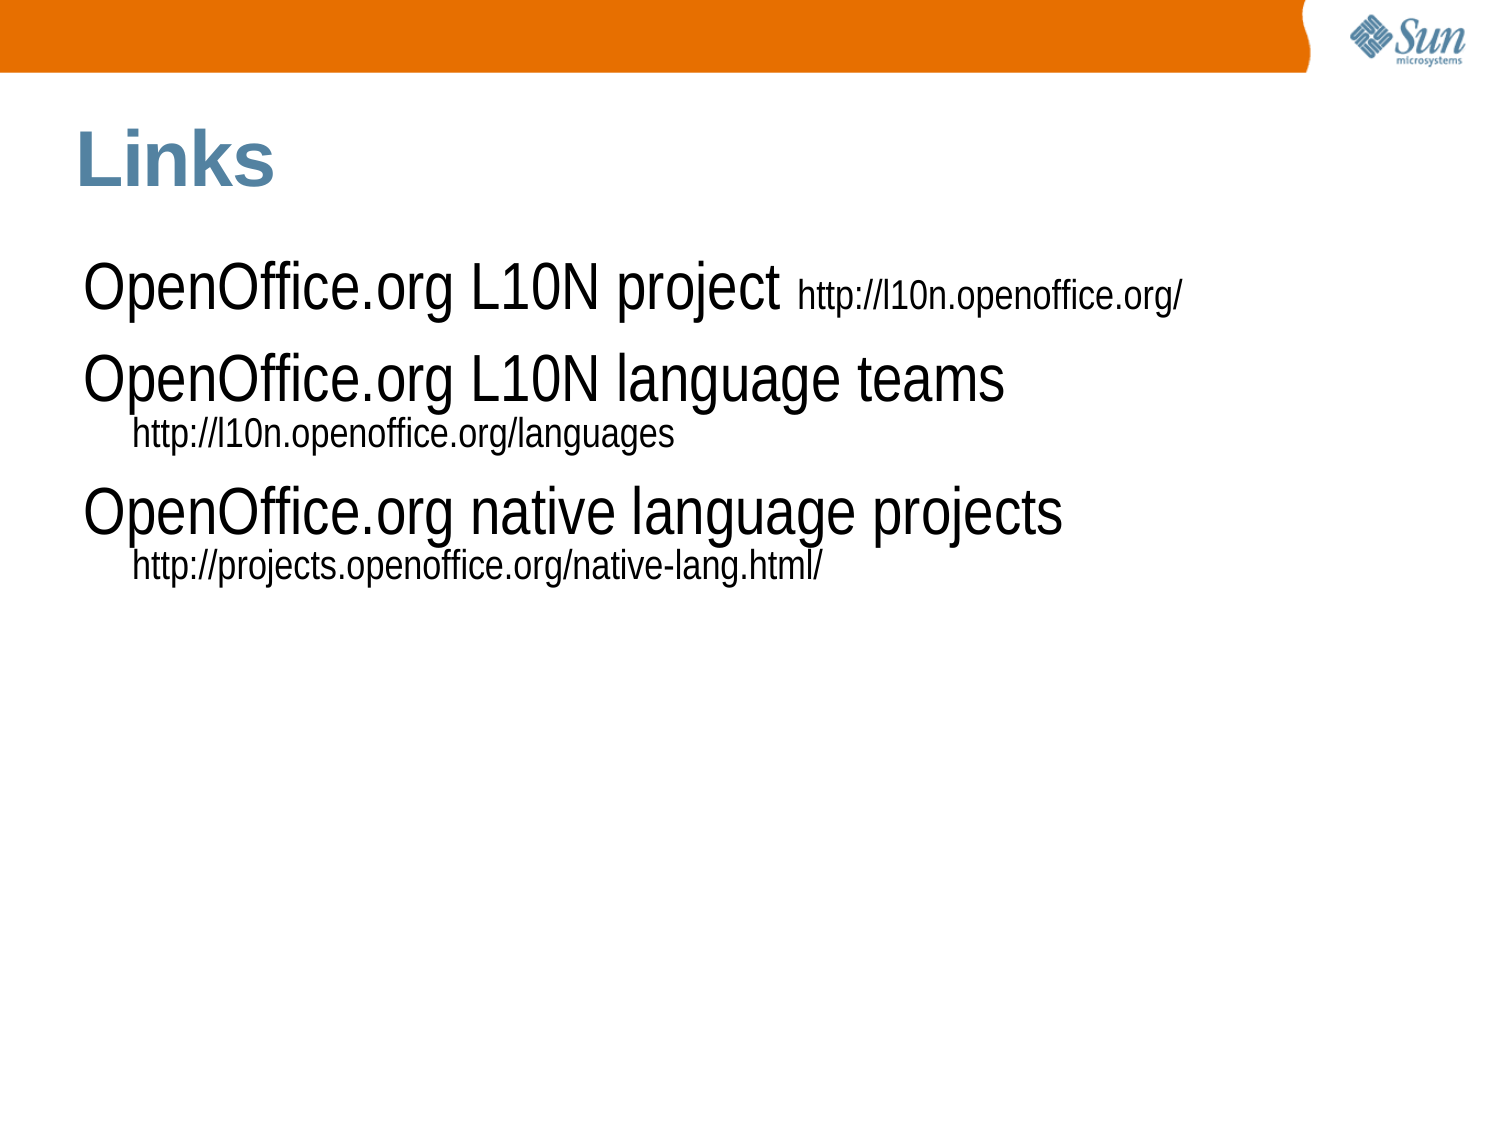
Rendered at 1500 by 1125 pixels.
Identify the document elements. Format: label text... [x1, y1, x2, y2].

title Links [75, 122, 1438, 227]
list OpenOffice.org L10N project http://l10n.openoffice.org/ OpenOffice.org L10N language teamshttp://l10n.openoffice.org/languages OpenOffice.org native language projects http://projects.openoffice.org/native-lang.html/ [64, 257, 1402, 1017]
picture [0, 0, 1500, 75]
